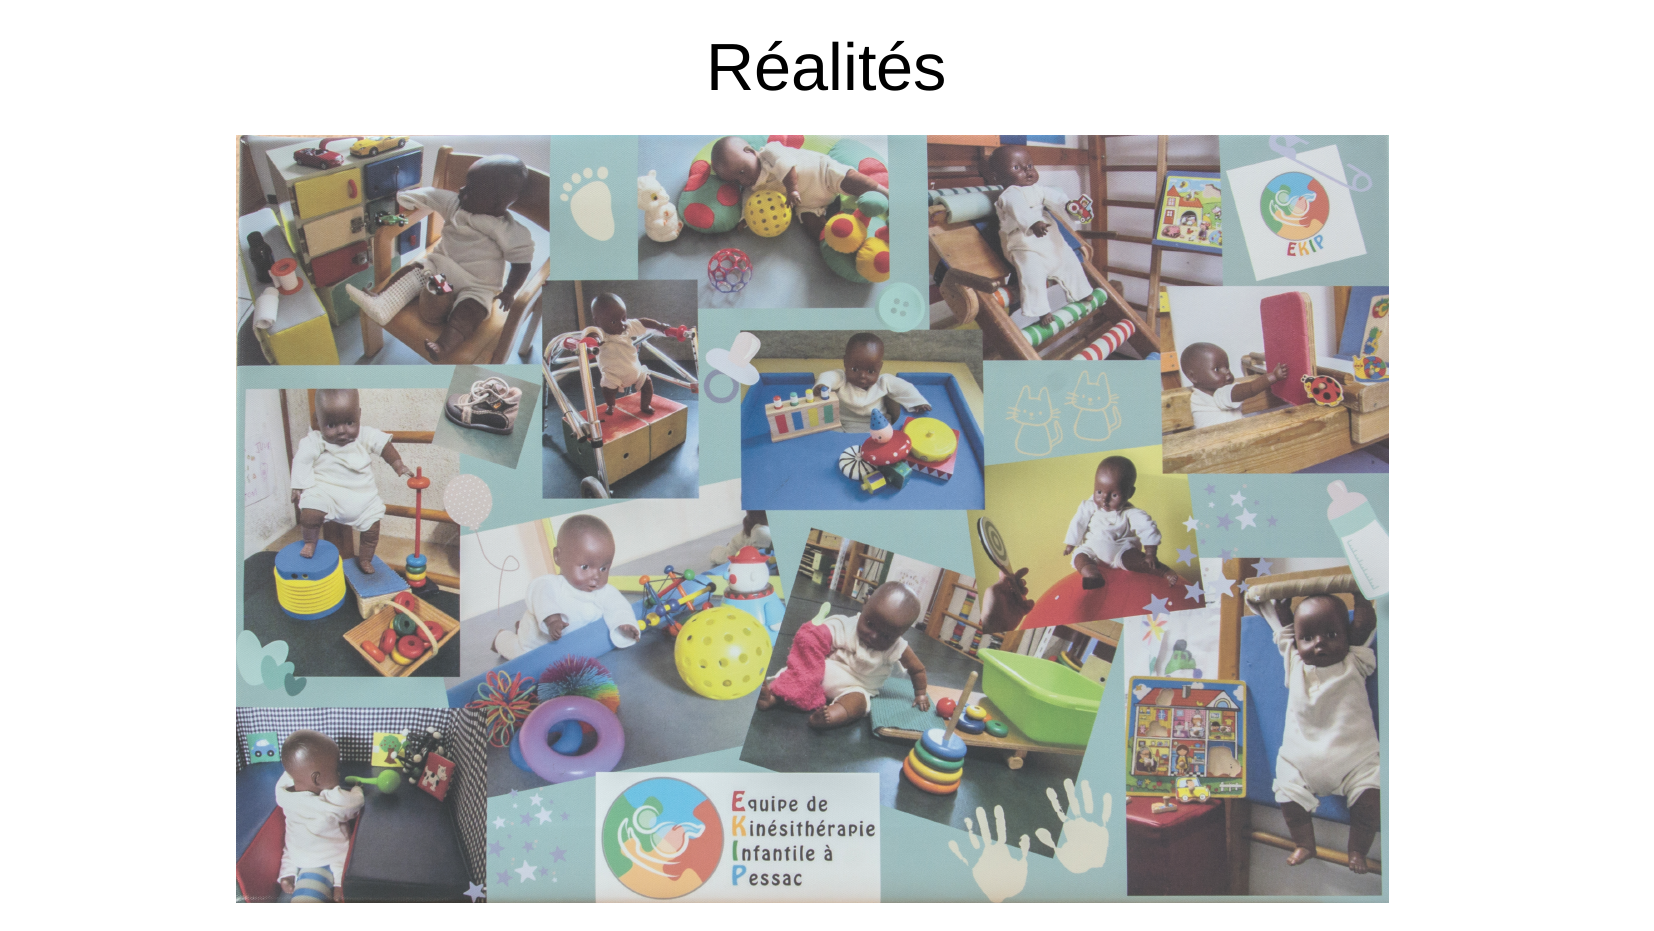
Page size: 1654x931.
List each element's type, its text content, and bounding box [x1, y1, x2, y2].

picture [236, 135, 1389, 903]
title Réalités [82, 0, 1571, 146]
